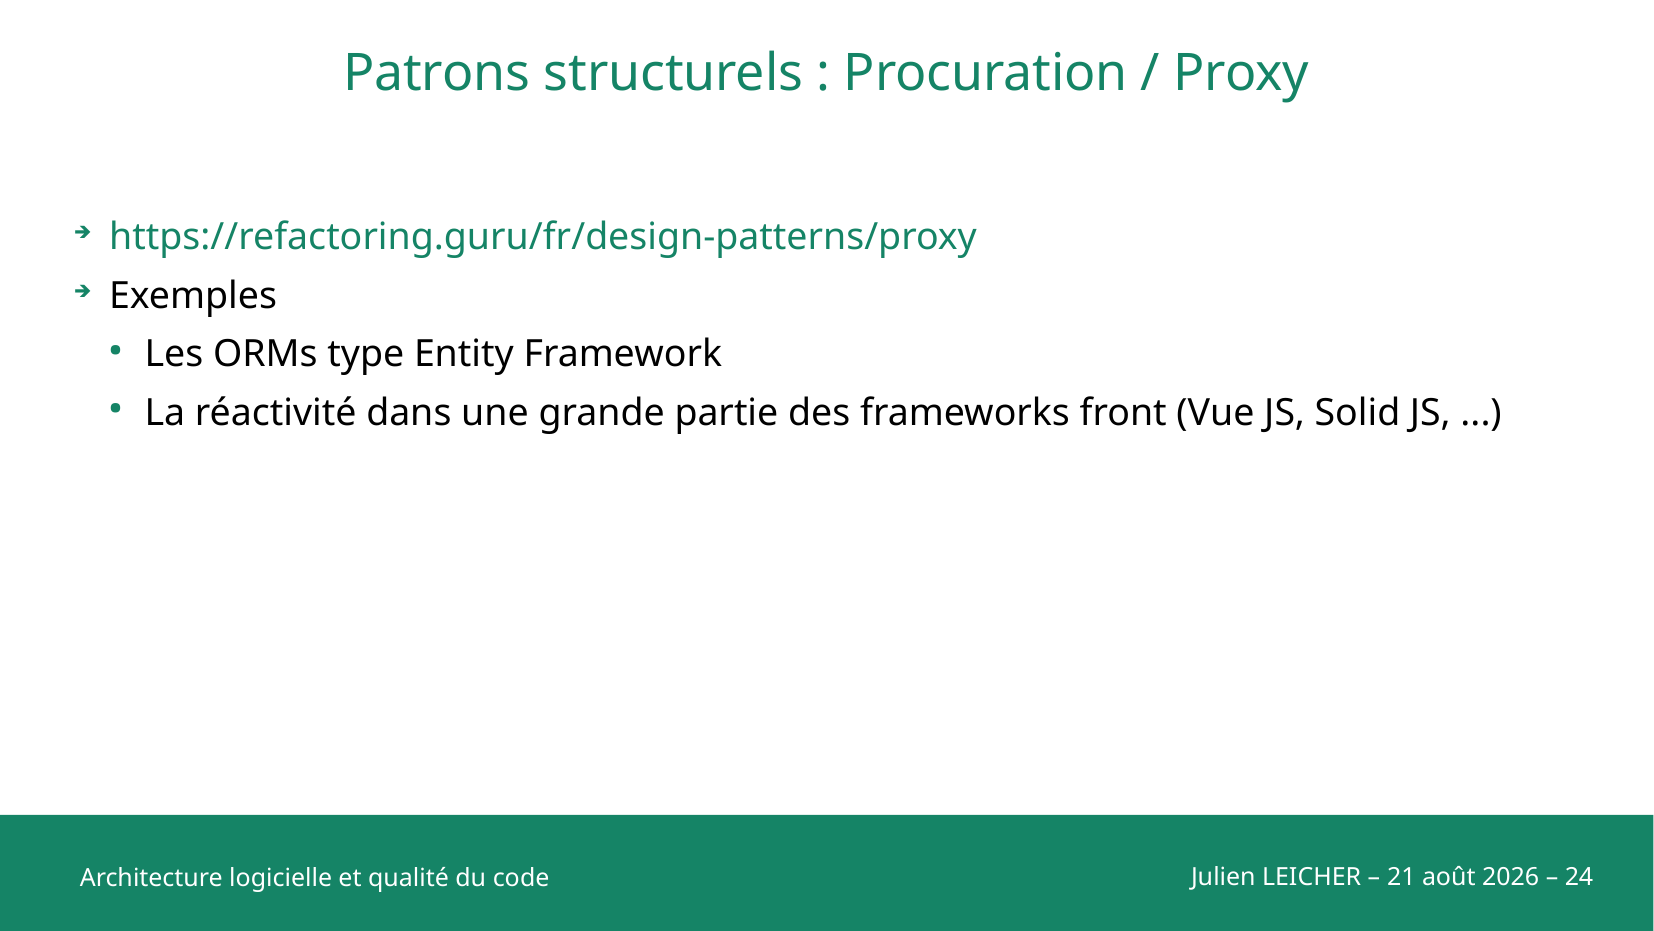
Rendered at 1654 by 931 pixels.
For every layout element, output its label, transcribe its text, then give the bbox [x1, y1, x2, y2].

text_box Patrons structurels : Procuration / Proxy [0, 27, 1654, 113]
text_box https://refactoring.guru/fr/design-patterns/proxy Exemples Les ORMs type Entity Framework La réactivité dans une grande partie des frameworks front (Vue JS, Solid JS, ...) [59, 194, 1595, 678]
text_box Julien LEICHER – 18 mars 2022 – <number> [0, 814, 1654, 931]
text_box Architecture logicielle et qualité du code [64, 852, 798, 898]
